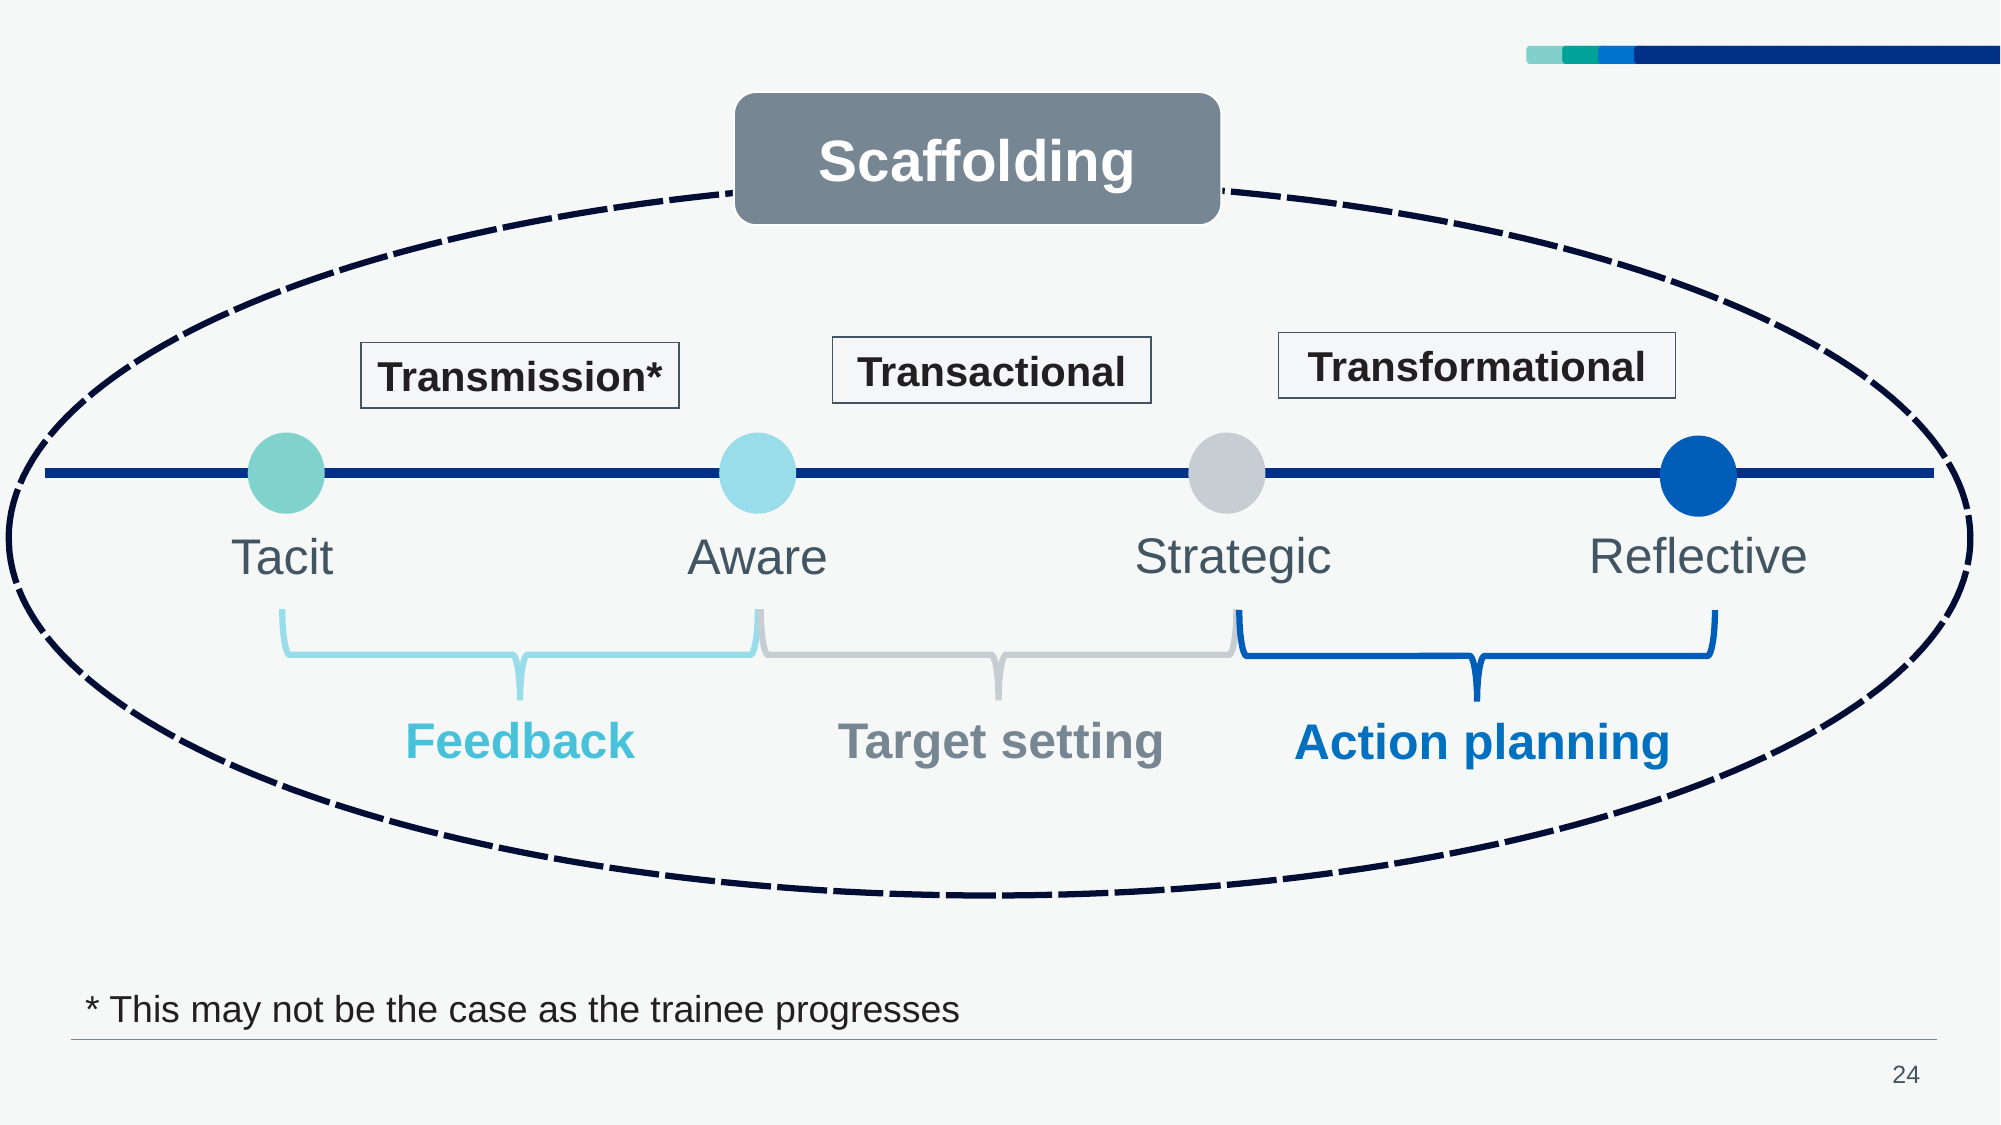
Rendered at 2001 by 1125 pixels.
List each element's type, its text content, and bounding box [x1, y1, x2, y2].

text_box [1188, 432, 1266, 514]
text_box [719, 432, 797, 514]
text_box Action planning [1244, 701, 1721, 778]
text_box Transmission* [360, 342, 680, 409]
text_box * This may not be the case as the trainee progresses [70, 977, 1076, 1039]
text_box Strategic [1113, 516, 1353, 593]
text_box Aware [638, 516, 878, 593]
text_box [247, 432, 325, 514]
text_box Feedback [282, 700, 758, 777]
text_box Scaffolding [733, 91, 1222, 226]
text_box Transformational [1278, 332, 1676, 398]
text_box Reflective [1565, 516, 1832, 593]
text_box [1659, 435, 1737, 516]
text_box Tacit [162, 516, 402, 593]
text_box Target setting [763, 700, 1240, 777]
text_box Transactional [832, 337, 1151, 403]
